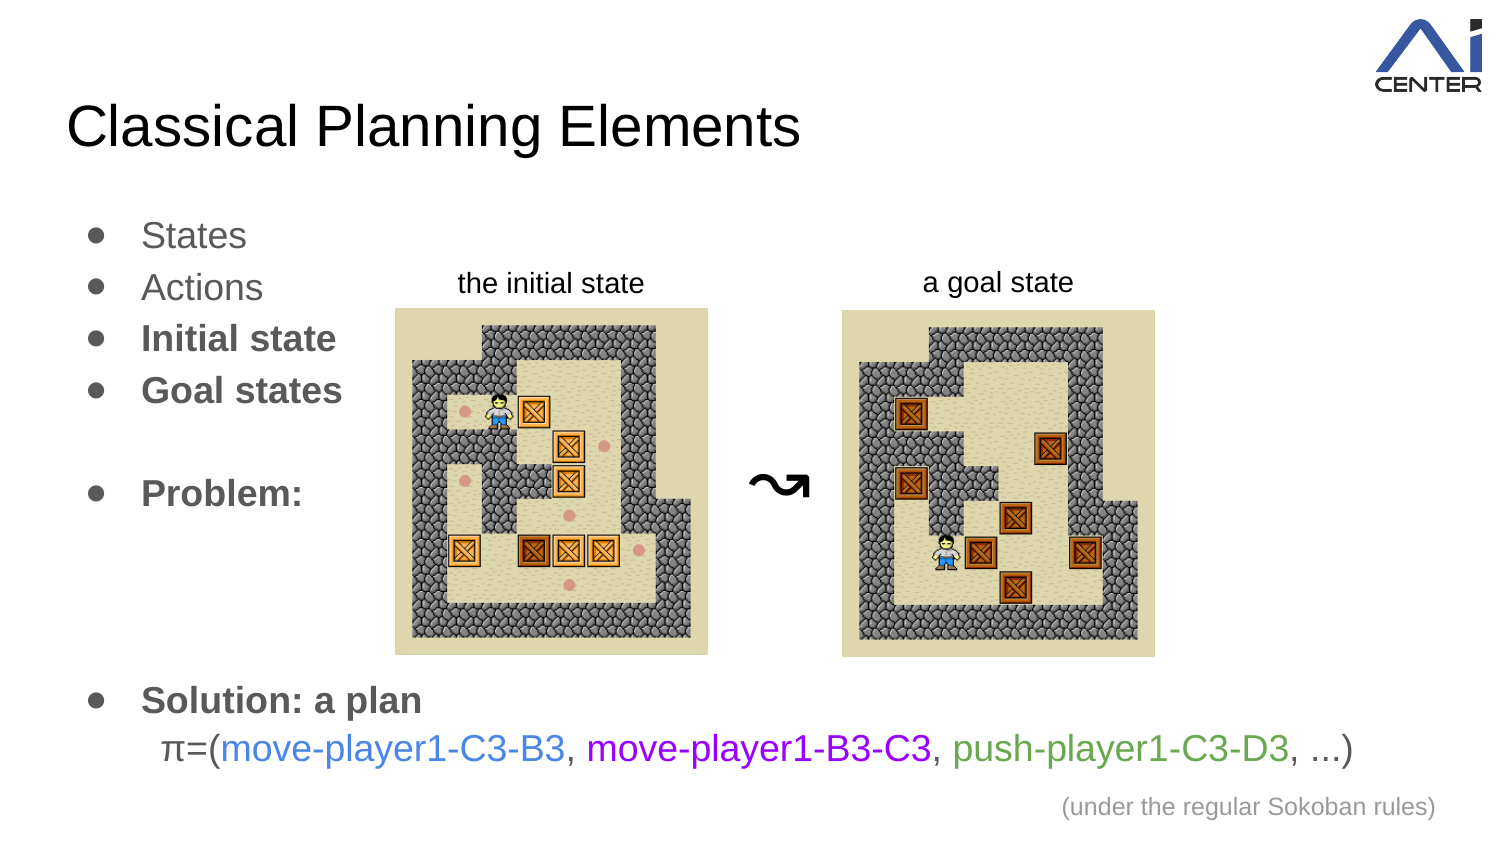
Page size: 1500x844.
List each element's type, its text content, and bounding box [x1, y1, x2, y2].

picture [842, 310, 1155, 657]
title Classical Planning Elements [51, 72, 1449, 167]
text_box ↝ [733, 415, 828, 478]
list States Actions Initial state Goal states Problem: Solution: a plan [51, 189, 1449, 750]
text_box the initial state [403, 249, 700, 312]
text_box π=(move-player1-C3-B3, move-player1-B3-C3, push-player1-C3-D3, ...) [138, 702, 1376, 765]
text_box (under the regular Sokoban rules) [1046, 775, 1494, 844]
text_box a goal state [850, 248, 1147, 311]
picture [395, 308, 708, 655]
picture [1375, 19, 1482, 92]
